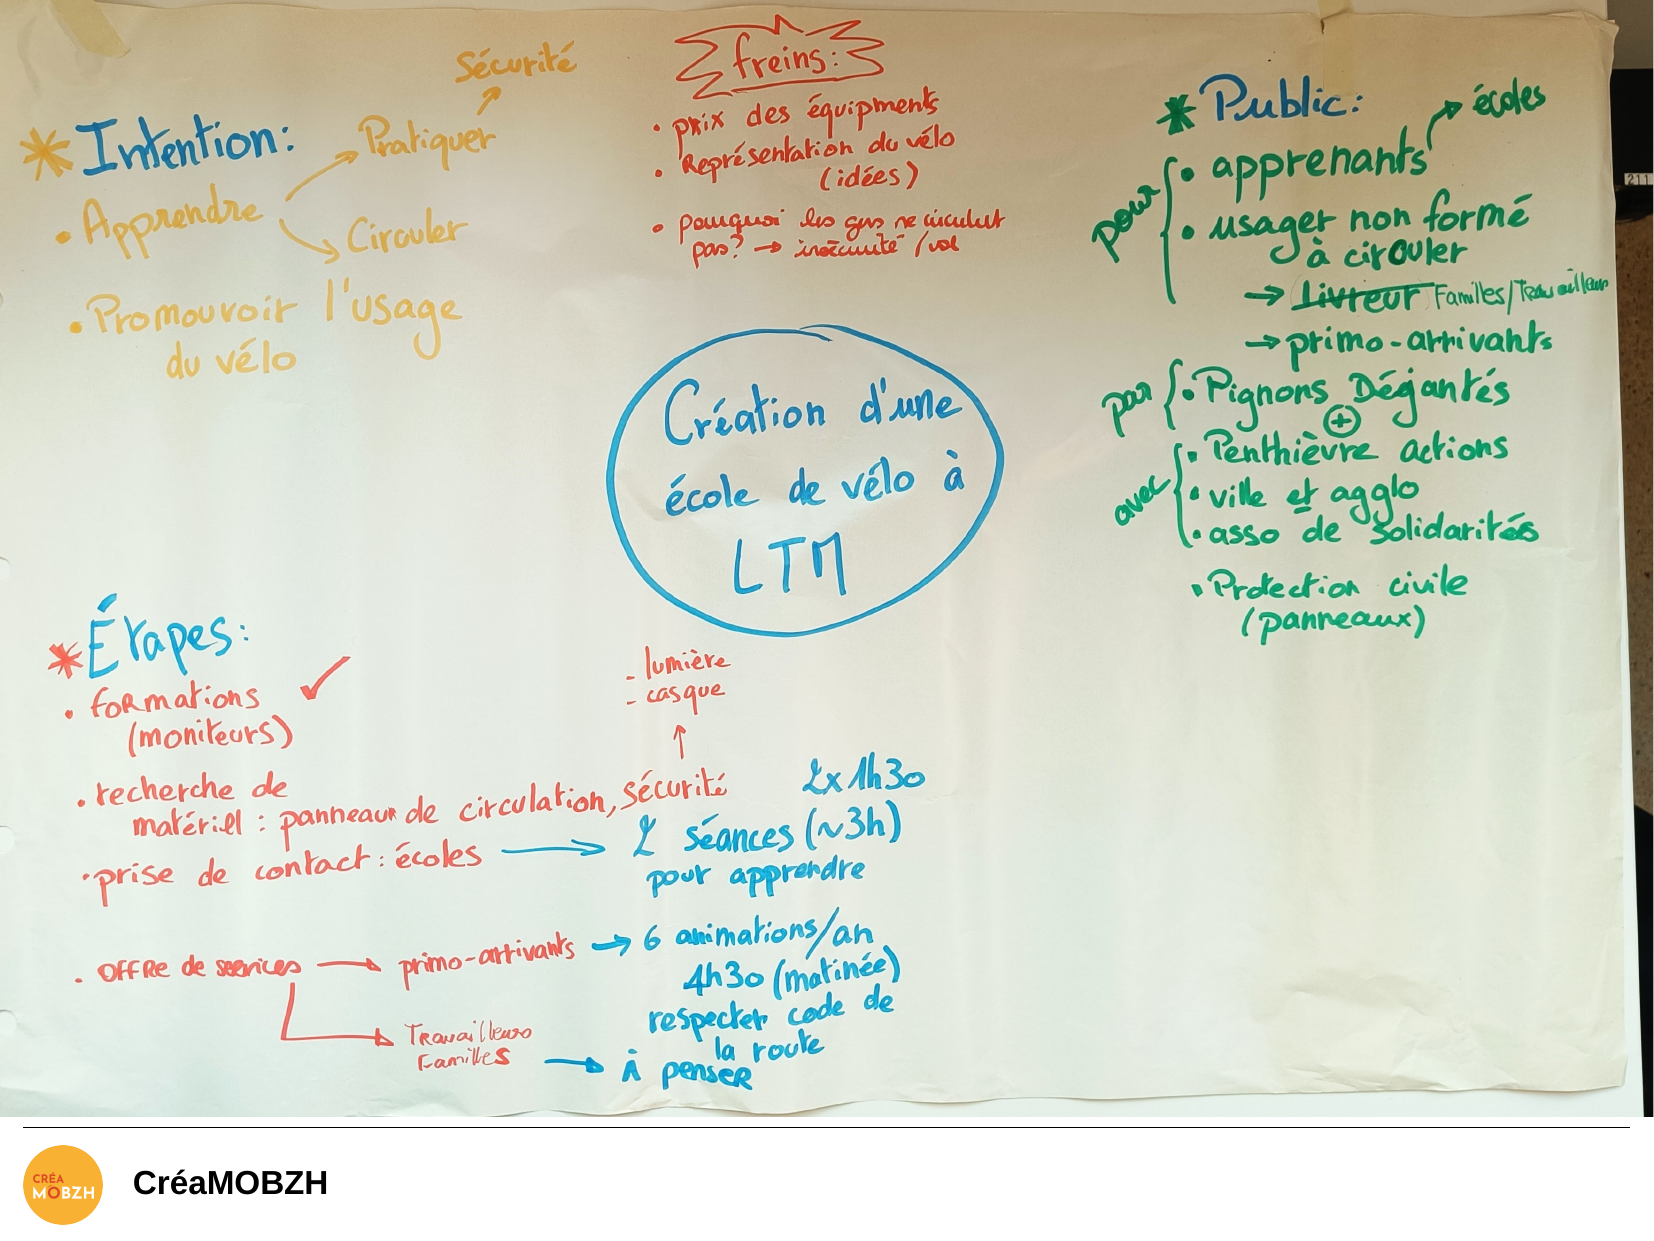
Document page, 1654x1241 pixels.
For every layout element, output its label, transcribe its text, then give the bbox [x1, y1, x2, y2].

text_box CréaMOBZH [118, 1157, 1040, 1241]
picture [0, 0, 1654, 1117]
picture [23, 1145, 103, 1225]
